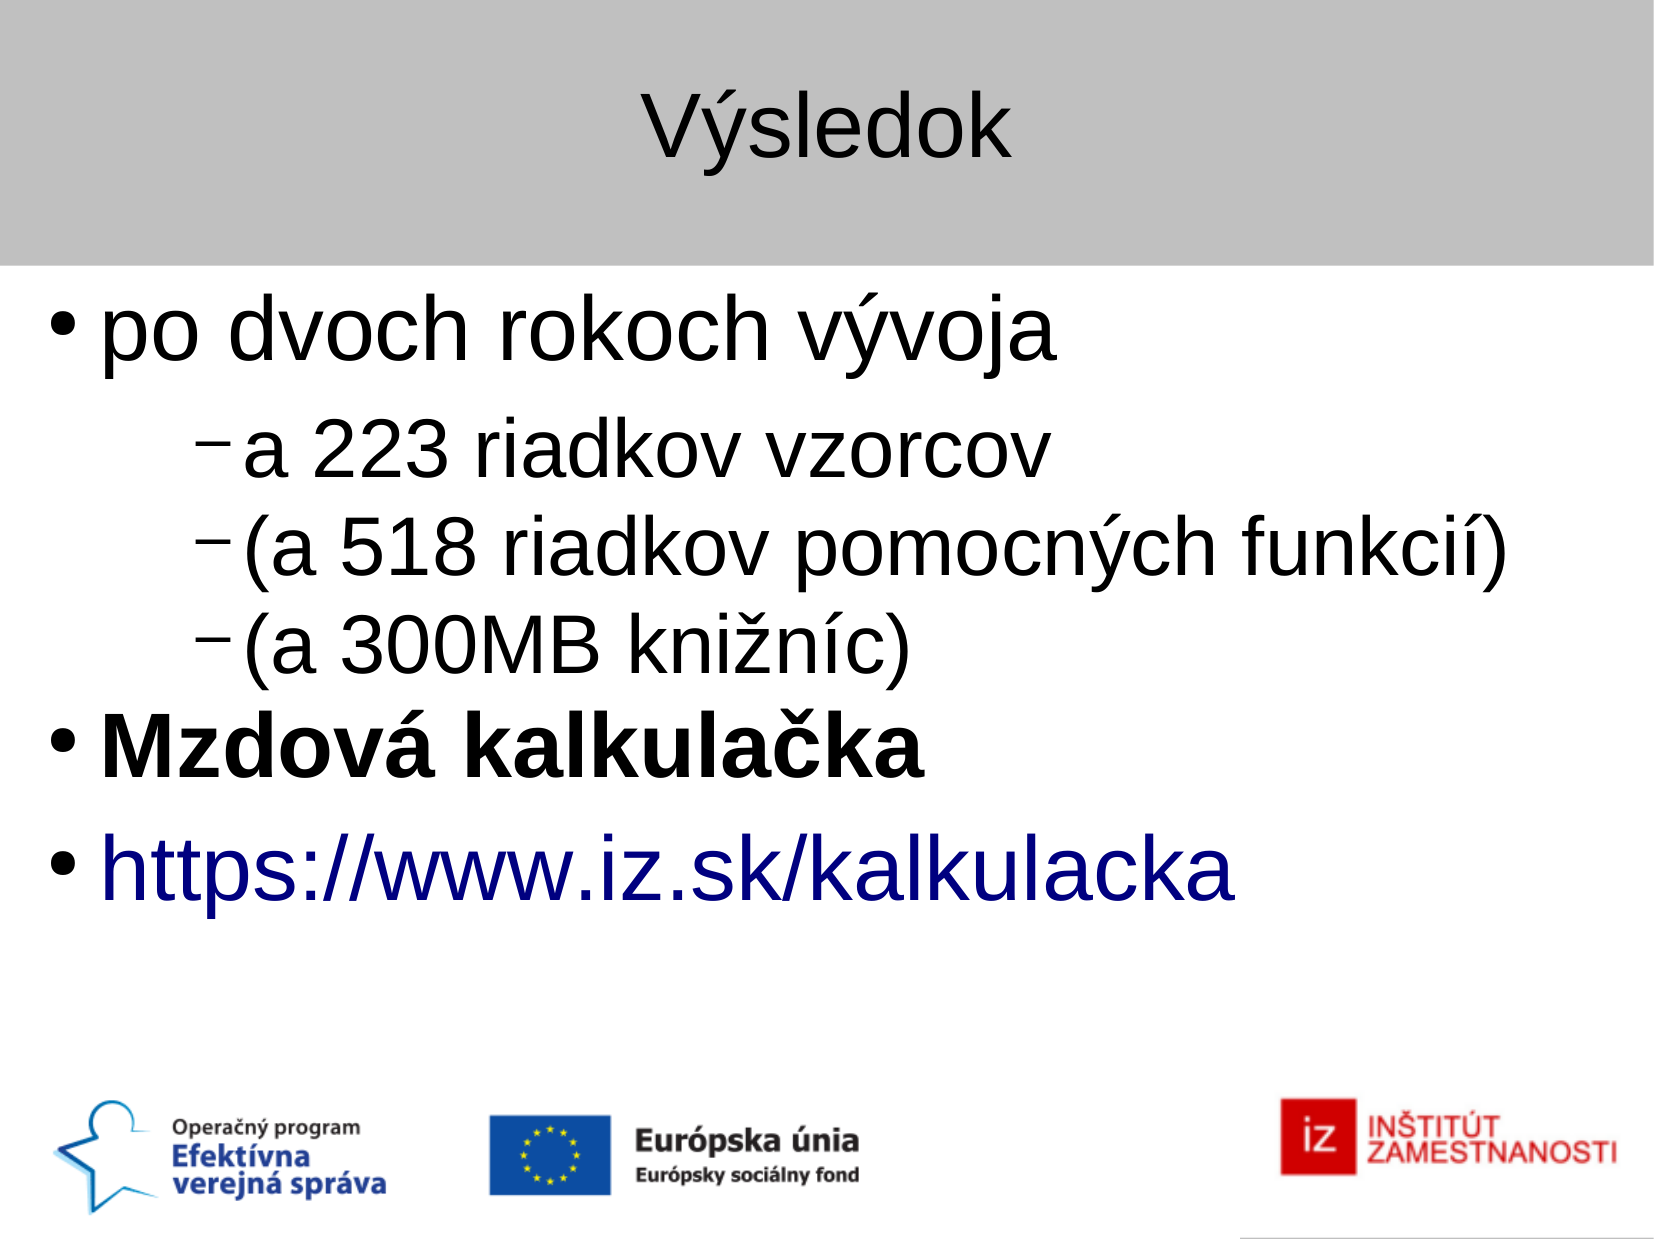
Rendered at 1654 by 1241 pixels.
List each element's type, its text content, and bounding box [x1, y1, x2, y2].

picture [29, 1077, 886, 1241]
picture [1240, 1033, 1654, 1241]
title Výsledok [88, 29, 1565, 237]
list po dvoch rokoch vývoja a 223 riadkov vzorcov (a 518 riadkov pomocných funkcií) (a 300MB knižníc) Mzdová kalkulačka https://www.iz.sk/kalkulacka [29, 295, 1533, 1077]
